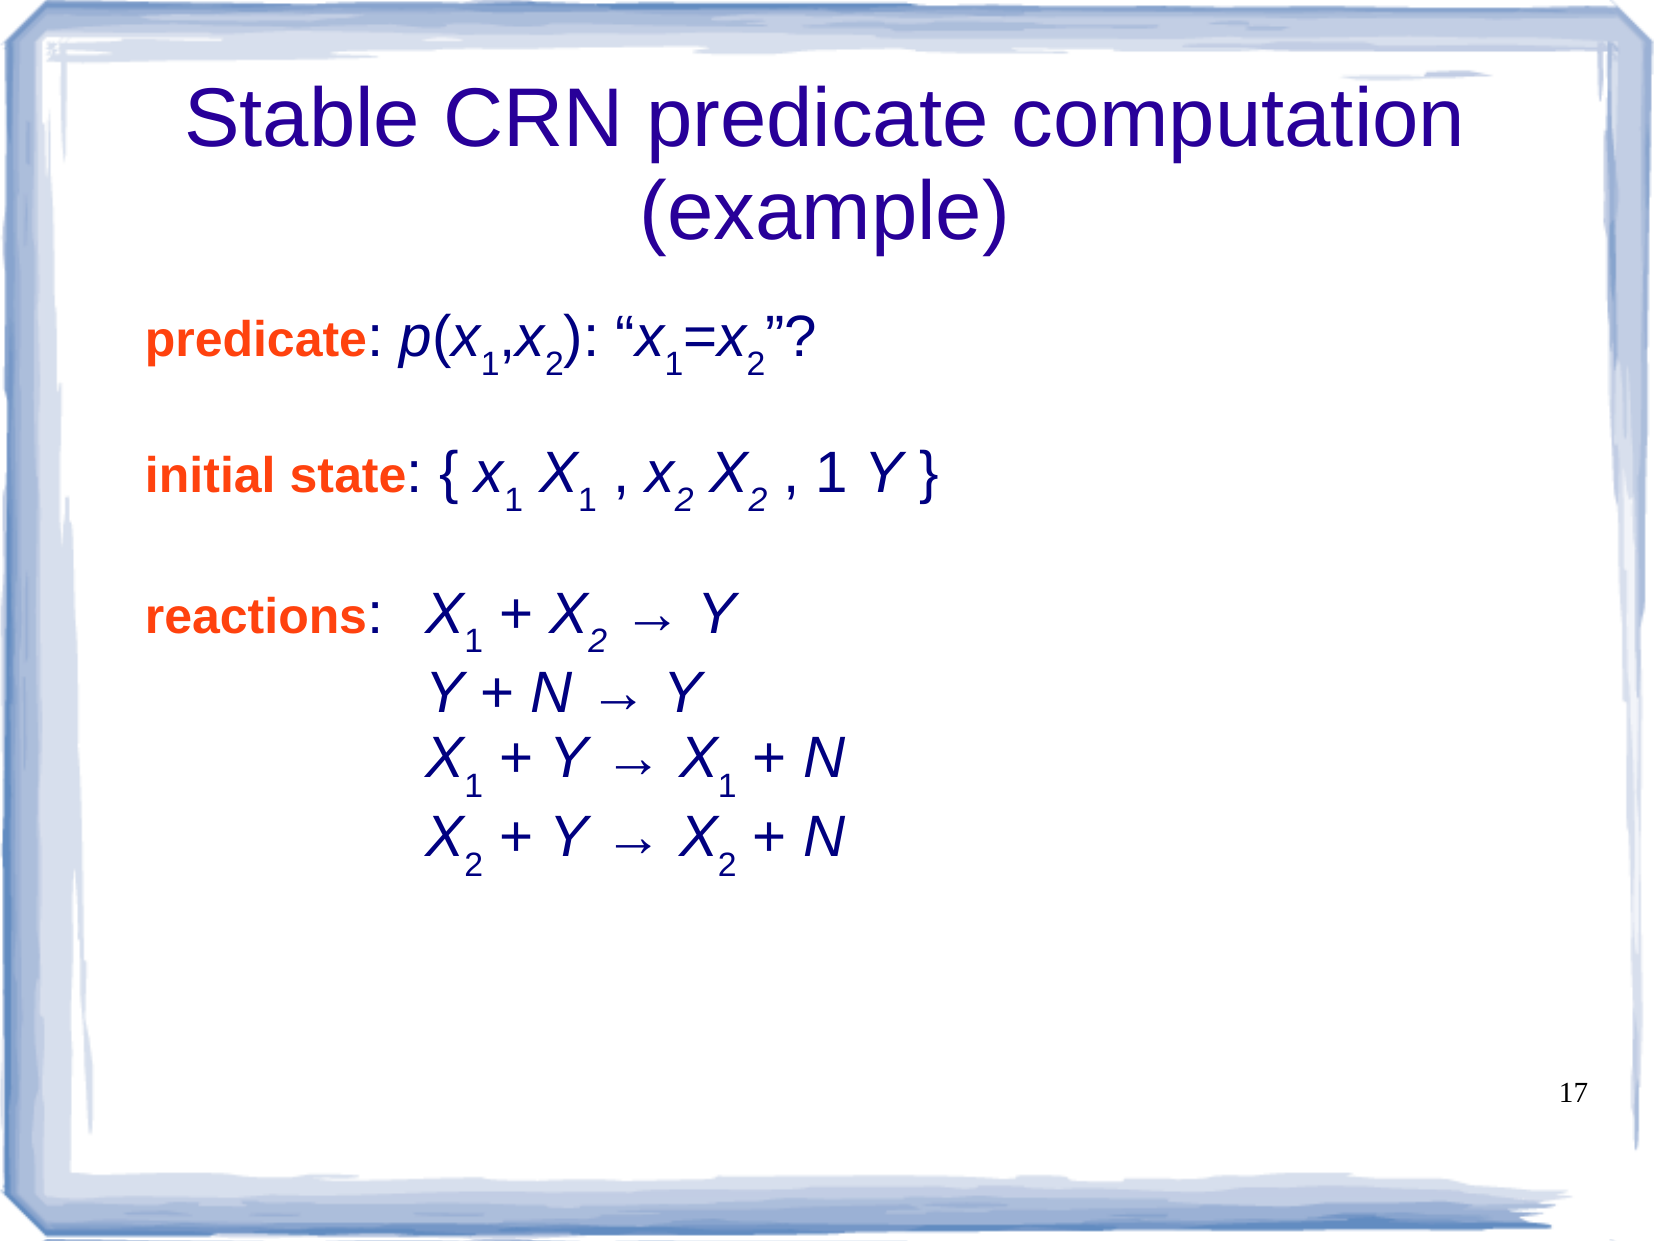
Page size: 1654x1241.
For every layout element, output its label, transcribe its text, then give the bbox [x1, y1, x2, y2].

text_box reactions: [130, 573, 410, 669]
text_box predicate: p(x1,x2): “x1=x2”? [130, 295, 1522, 392]
text_box X1 + X2 → Y Y + N → Y X1 + Y → X1 + N X2 + Y → X2 + N [410, 573, 1062, 892]
text_box initial state: { x1 X1 , x2 X2 , 1 Y } [130, 431, 1453, 528]
picture [0, 0, 1654, 1241]
title Stable CRN predicate computation (example) [75, 71, 1576, 258]
